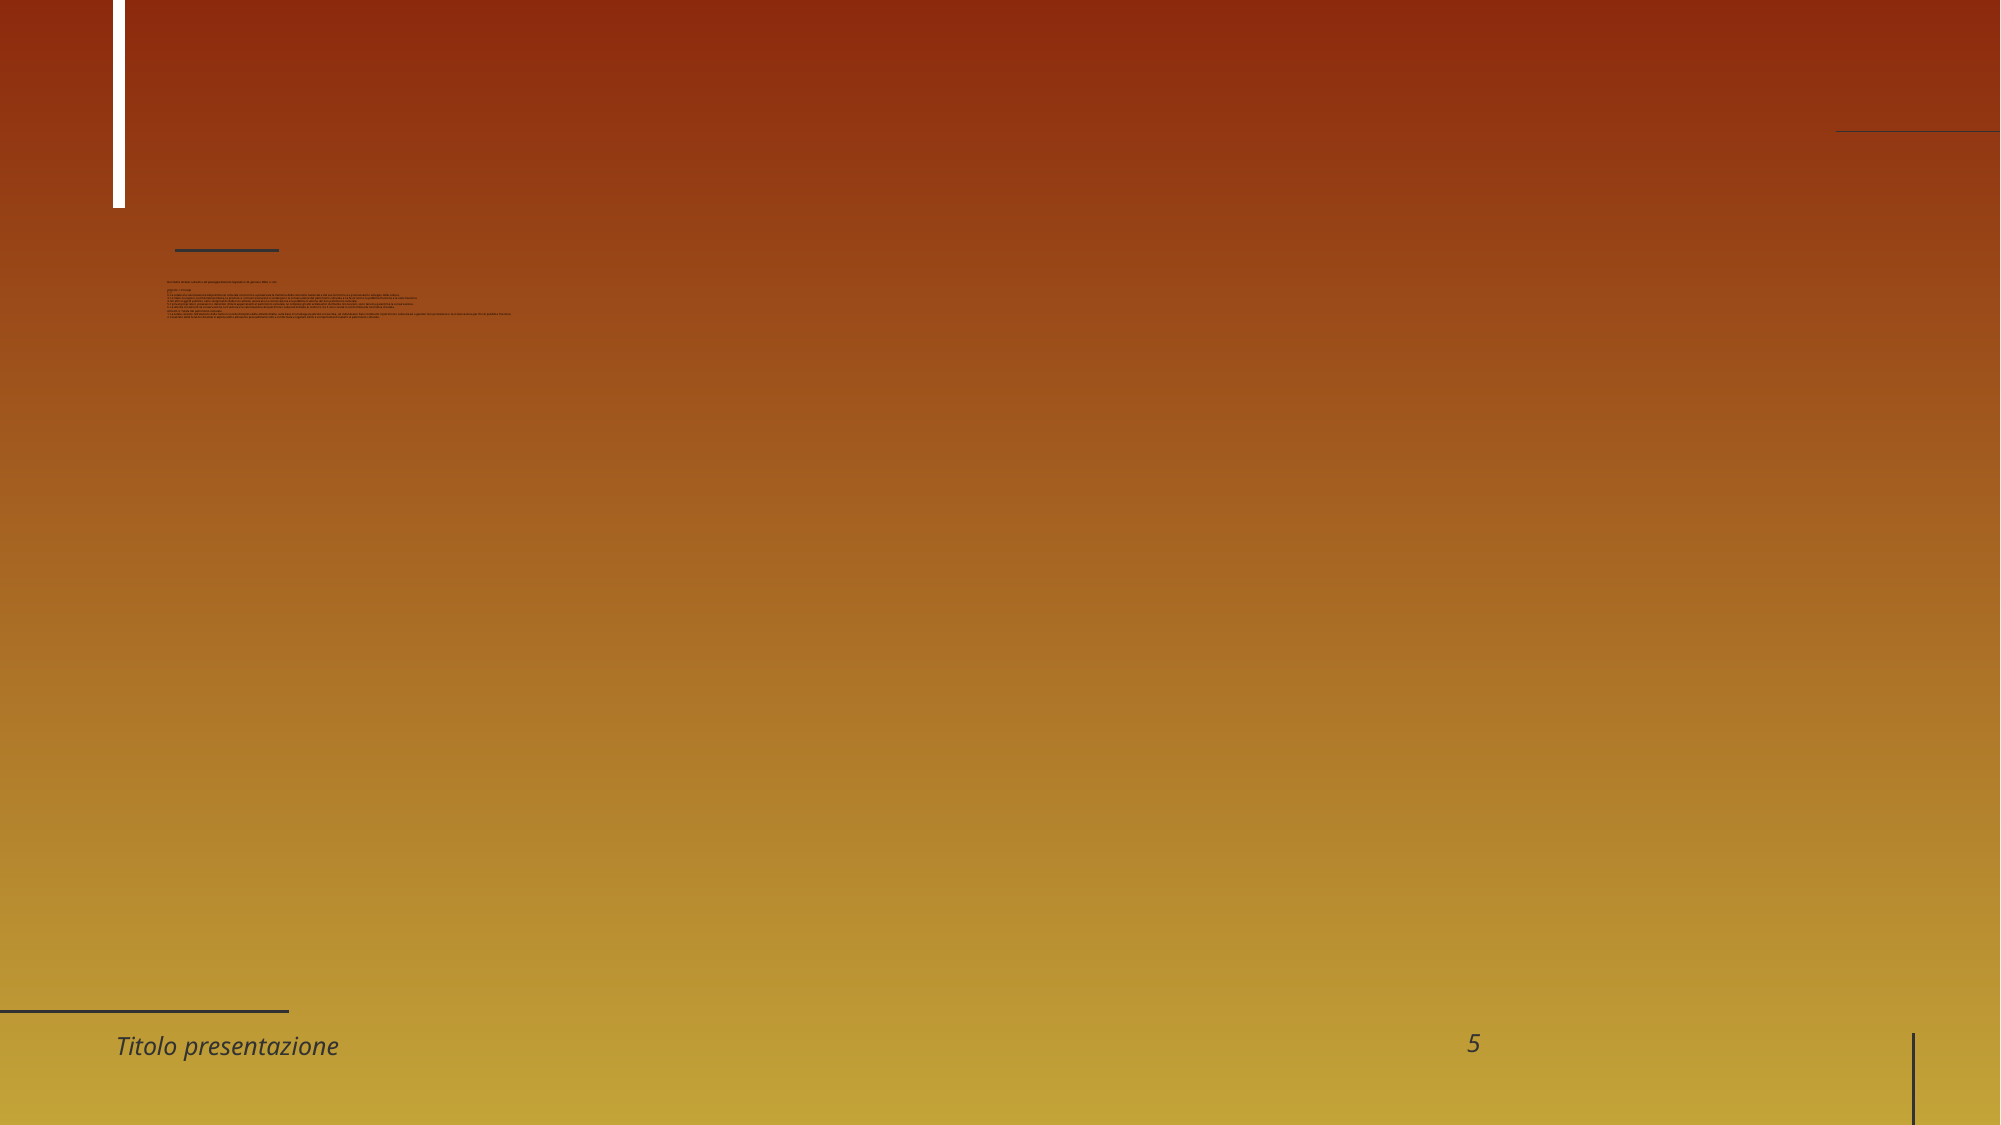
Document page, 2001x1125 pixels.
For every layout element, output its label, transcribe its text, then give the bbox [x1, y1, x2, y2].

list Dal Codice dei beni culturali e del paesaggio (Decreto legislativo 22 gennaio 2004, n. 42) Articolo 1. Principi […] 2. La tutela e la valorizzazione del patrimonio culturale concorrono a preservare la memoria della comunità nazionale e del suo territorio e a promuovere lo sviluppo della cultura. 3. Lo Stato, le regioni, le città metropolitane, le province e i comuni assicurano e sostengono la conservazione del patrimonio culturale e ne favoriscono la pubblica fruizione e la valorizzazione. 4. Gli altri soggetti pubblici, nello svolgimento della loro attività, assicurano la conservazione e la pubblica fruizione del loro patrimonio culturale. 5. I privati proprietari, possessori o detentori di beni appartenenti al patrimonio culturale, ivi compresi gli enti ecclesiastici civilmente riconosciuti, sono tenuti a garantirne la conservazione. 6. Le attività concernenti la conservazione, la fruizione e la valorizzazione del patrimonio culturale indicate ai commi 3, 4 e 5 sono svolte in conformità alla normativa di tutela. Articolo 3. Tutela del patrimonio culturale 1. La tutela consiste nell'esercizio delle funzioni e nella disciplina delle attività dirette, sulla base di un'adeguata attività conoscitiva, ad individuare i beni costituenti il patrimonio culturale ed a garantirne la protezione e la conservazione per fini di pubblica fruizione. 2. L'esercizio delle funzioni di tutela si esplica anche attraverso provvedimenti volti a conformare e regolare diritti e comportamenti inerenti al patrimonio culturale. [135, 197, 1802, 1125]
text_box ‹N› [1451, 1015, 1902, 1075]
text_box Titolo presentazione [100, 1015, 636, 1075]
